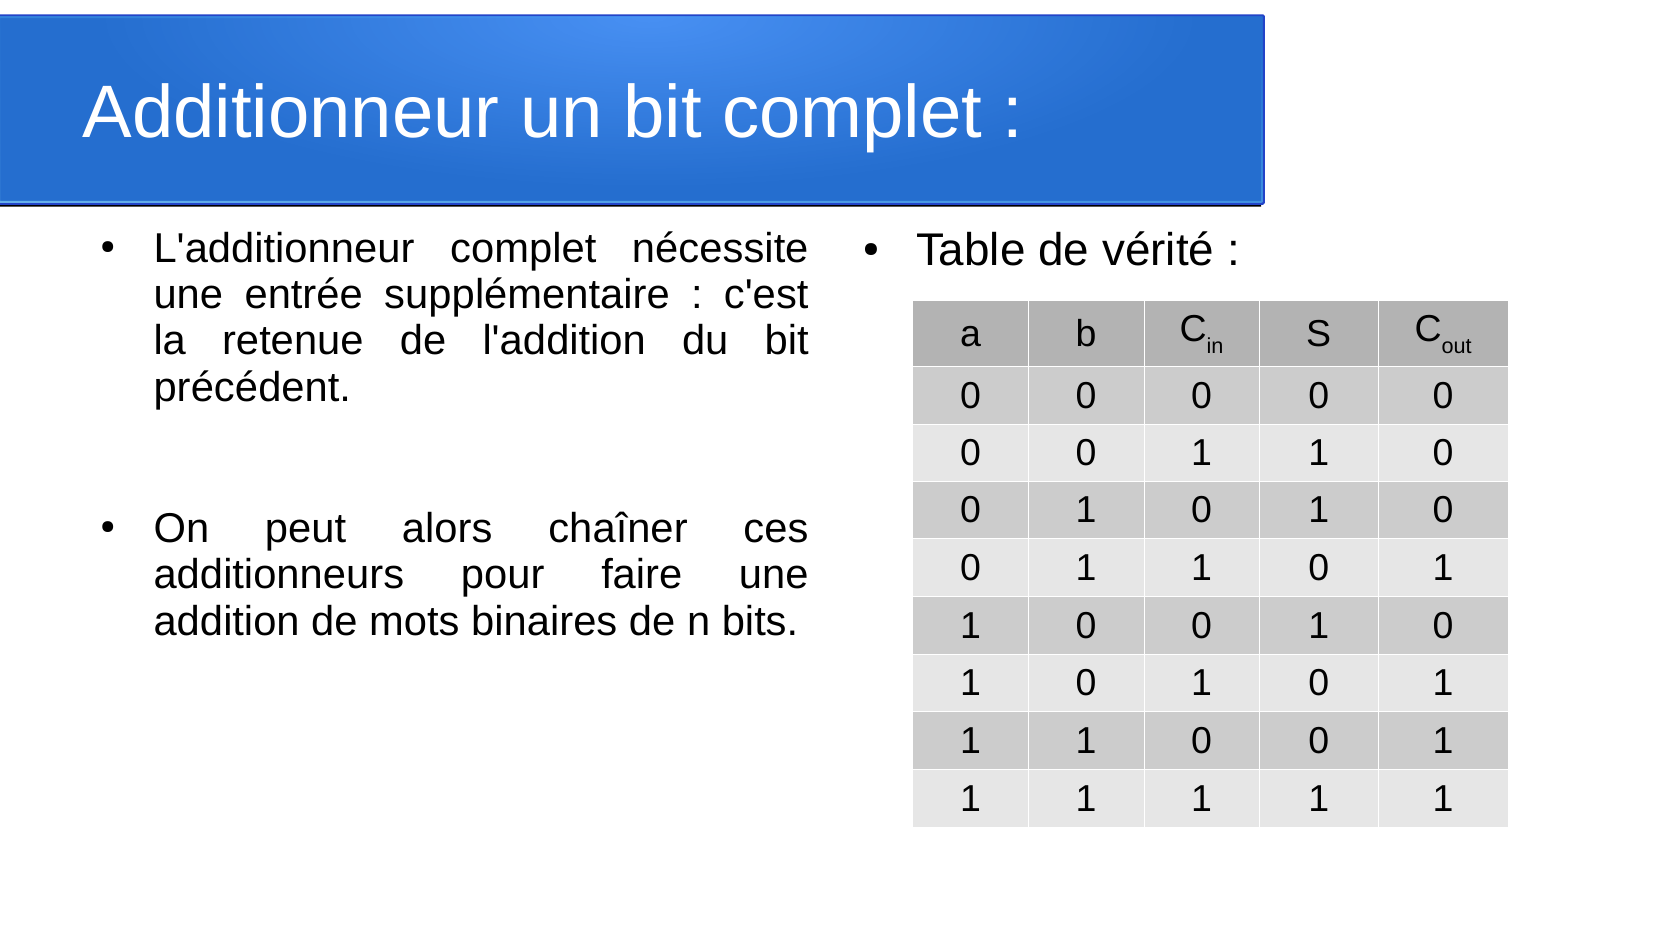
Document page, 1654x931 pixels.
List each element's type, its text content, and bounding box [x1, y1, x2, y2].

table_cell 1 [1145, 539, 1259, 596]
table_cell 0 [913, 482, 1028, 538]
table_cell 1 [1029, 482, 1144, 538]
table_cell 1 [1029, 539, 1144, 596]
table_header S [1260, 301, 1378, 366]
list L'additionneur complet nécessite une entrée supplémentaire : c'est la retenue de l'addition du bit précédent. On peut alors chaîner ces additionneurs pour faire une addition de mots binaires de n bits. [82, 224, 809, 764]
table_cell 0 [1145, 597, 1259, 654]
table_cell 1 [1379, 712, 1508, 769]
table_cell 1 [1379, 770, 1508, 827]
table_cell 0 [1260, 712, 1378, 769]
table_cell 1 [1145, 770, 1259, 827]
table_cell 0 [1029, 367, 1144, 424]
table_cell 0 [1379, 482, 1508, 538]
table_cell 0 [1260, 367, 1378, 424]
table_cell 0 [1379, 425, 1508, 481]
table_cell 0 [1260, 539, 1378, 596]
table_cell 1 [1029, 770, 1144, 827]
table_cell 1 [913, 712, 1028, 769]
table_cell 1 [1260, 597, 1378, 654]
table_header a [913, 301, 1028, 366]
table_cell 1 [1260, 482, 1378, 538]
table_header Cout [1379, 301, 1508, 366]
table_cell 0 [1145, 712, 1259, 769]
table_cell 1 [913, 655, 1028, 711]
table_cell 1 [913, 597, 1028, 654]
table_cell 0 [1029, 597, 1144, 654]
table_cell 1 [1379, 539, 1508, 596]
table_cell 0 [913, 367, 1028, 424]
table_cell 0 [1260, 655, 1378, 711]
table_cell 0 [1379, 597, 1508, 654]
table_cell 0 [1145, 482, 1259, 538]
table_cell 0 [1029, 425, 1144, 481]
table_header b [1029, 301, 1144, 366]
list Table de vérité : [845, 224, 1572, 764]
table_cell 1 [913, 770, 1028, 827]
table_header Cin [1145, 301, 1259, 366]
table_cell 1 [1260, 425, 1378, 481]
title Additionneur un bit complet : [82, 35, 1235, 189]
table_cell 1 [1029, 712, 1144, 769]
table_cell 1 [1379, 655, 1508, 711]
table_cell 0 [1145, 367, 1259, 424]
table_cell 0 [1029, 655, 1144, 711]
table_cell 1 [1260, 770, 1378, 827]
table_cell 0 [1379, 367, 1508, 424]
table_cell 0 [913, 539, 1028, 596]
table_cell 1 [1145, 655, 1259, 711]
table_cell 0 [913, 425, 1028, 481]
table_cell 1 [1145, 425, 1259, 481]
